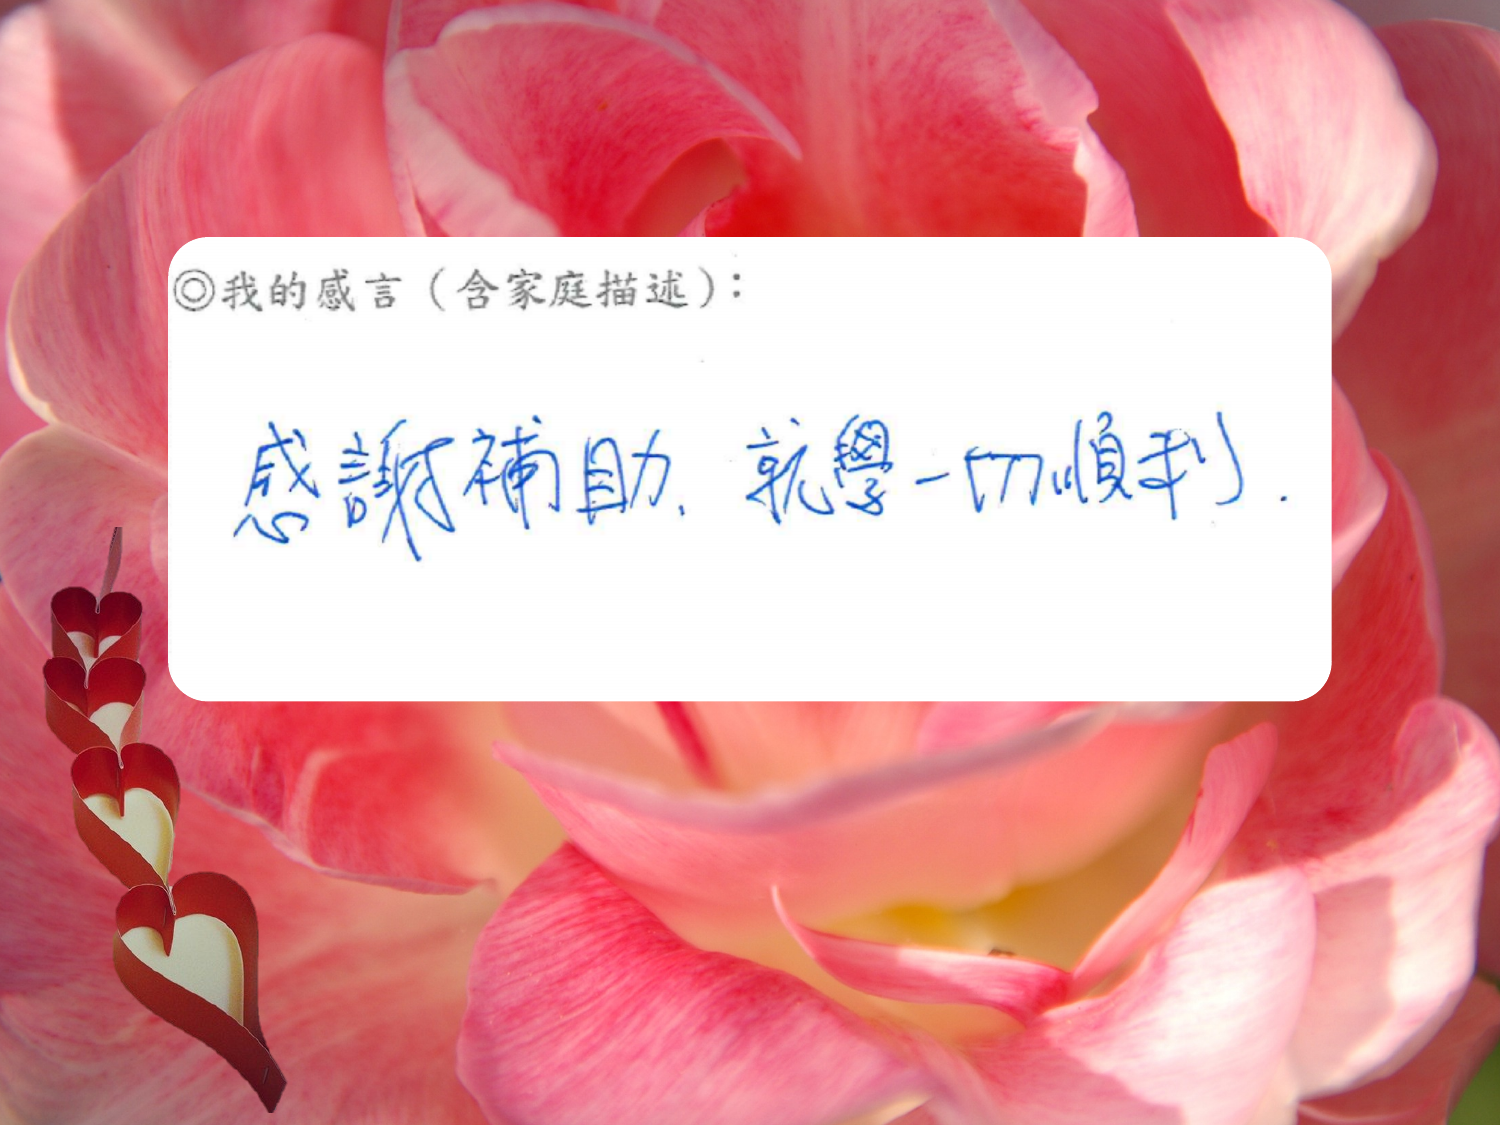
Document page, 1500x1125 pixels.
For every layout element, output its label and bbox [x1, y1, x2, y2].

text_box [168, 237, 1332, 702]
picture [0, 0, 1500, 1125]
